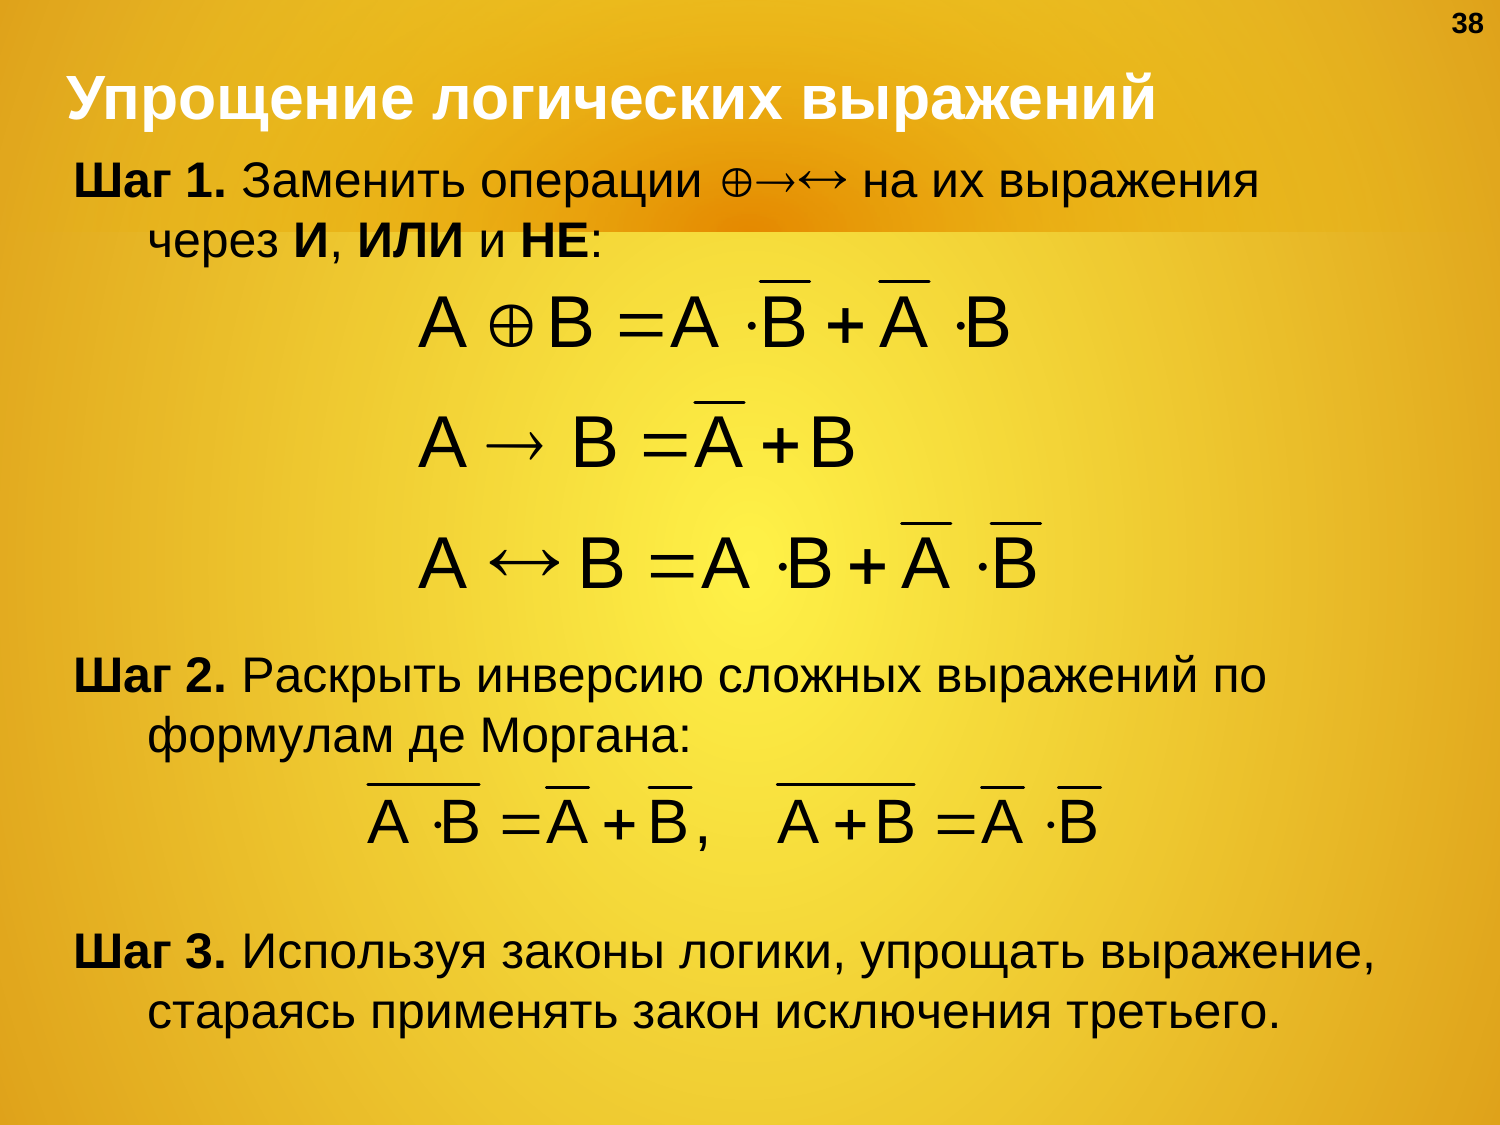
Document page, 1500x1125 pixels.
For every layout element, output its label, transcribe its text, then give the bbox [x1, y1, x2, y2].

chart [406, 265, 1057, 603]
text_box Шаг 1. Заменить операции  на их выражения через И, ИЛИ и НЕ: Шаг 2. Раскрыть инверсию сложных выражений по формулам де Моргана: Шаг 3. Используя законы логики, упрощать выражение, стараясь применять закон исключения третьего. [58, 139, 1394, 1047]
text_box <номер> [1148, 0, 1499, 75]
chart [357, 770, 1115, 870]
title Упрощение логических выражений [51, 49, 1426, 127]
